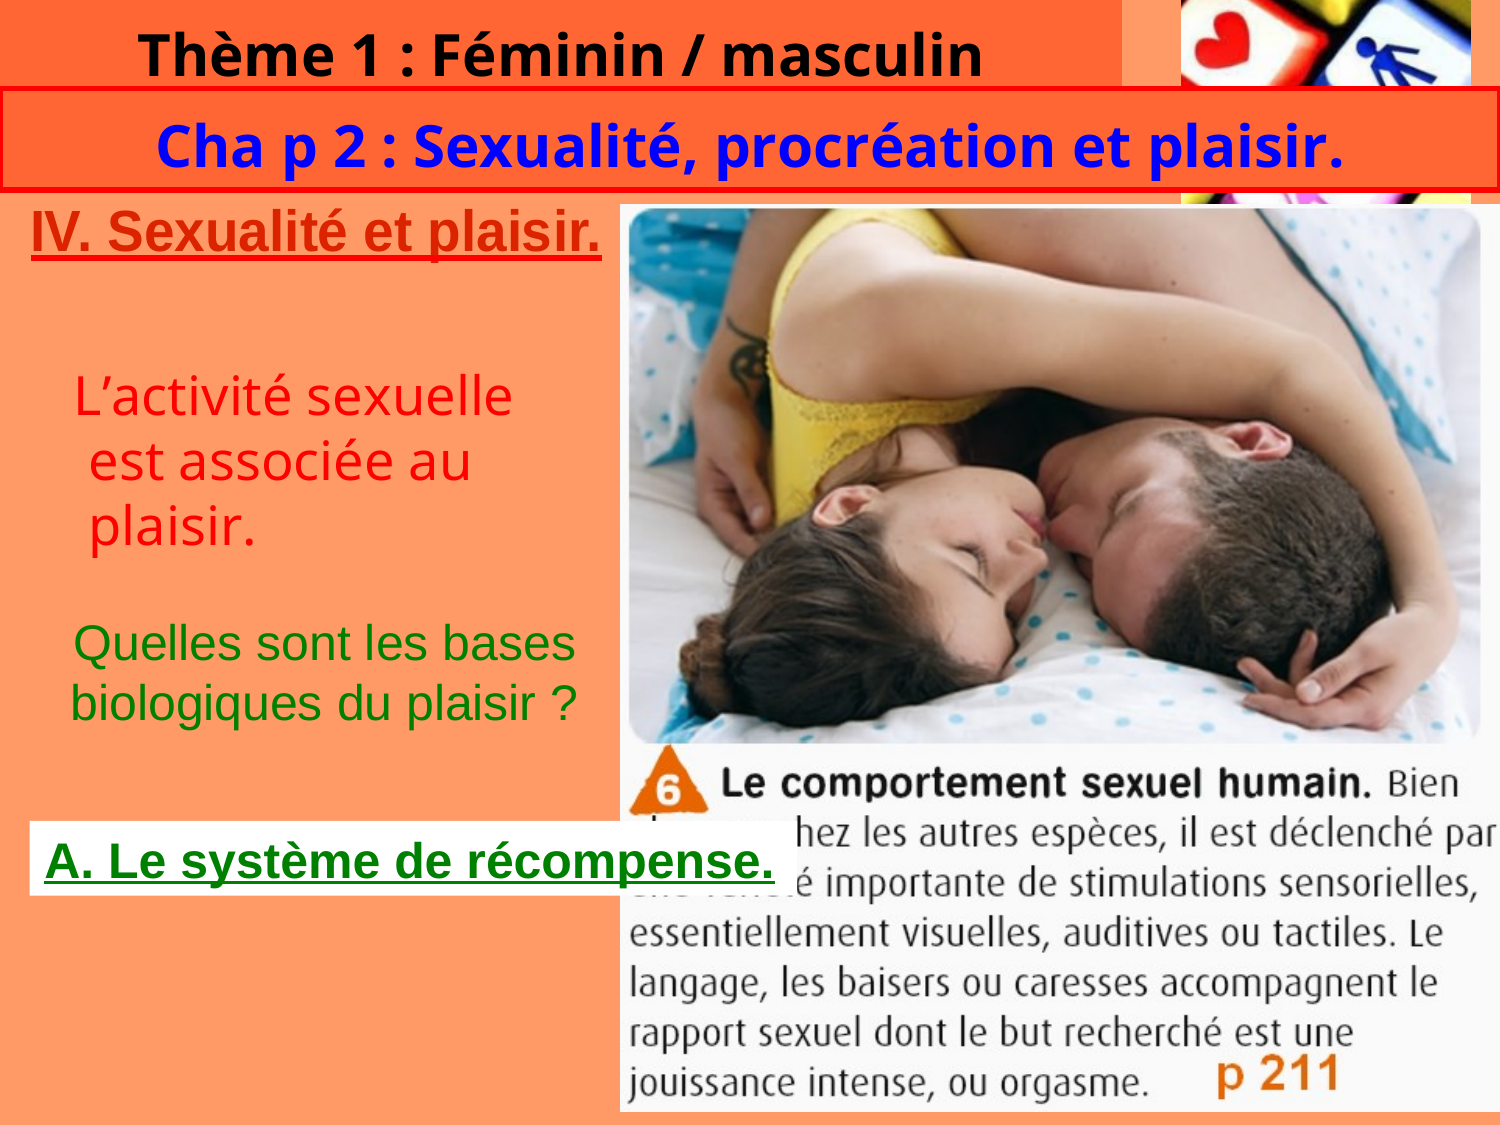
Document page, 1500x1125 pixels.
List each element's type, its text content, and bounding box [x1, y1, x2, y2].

text_box A. Le système de récompense. [29, 820, 798, 896]
picture [1181, 0, 1471, 88]
chart [29, 197, 1372, 355]
text_box Thème 1 : Féminin / masculin [0, 0, 1122, 88]
picture [620, 191, 1500, 1112]
text_box Quelles sont les bases biologiques du plaisir ? [29, 603, 621, 739]
text_box Cha p 2 : Sexualité, procréation et plaisir. [0, 88, 1500, 191]
text_box L’activité sexuelle est associée au plaisir. [59, 354, 562, 565]
